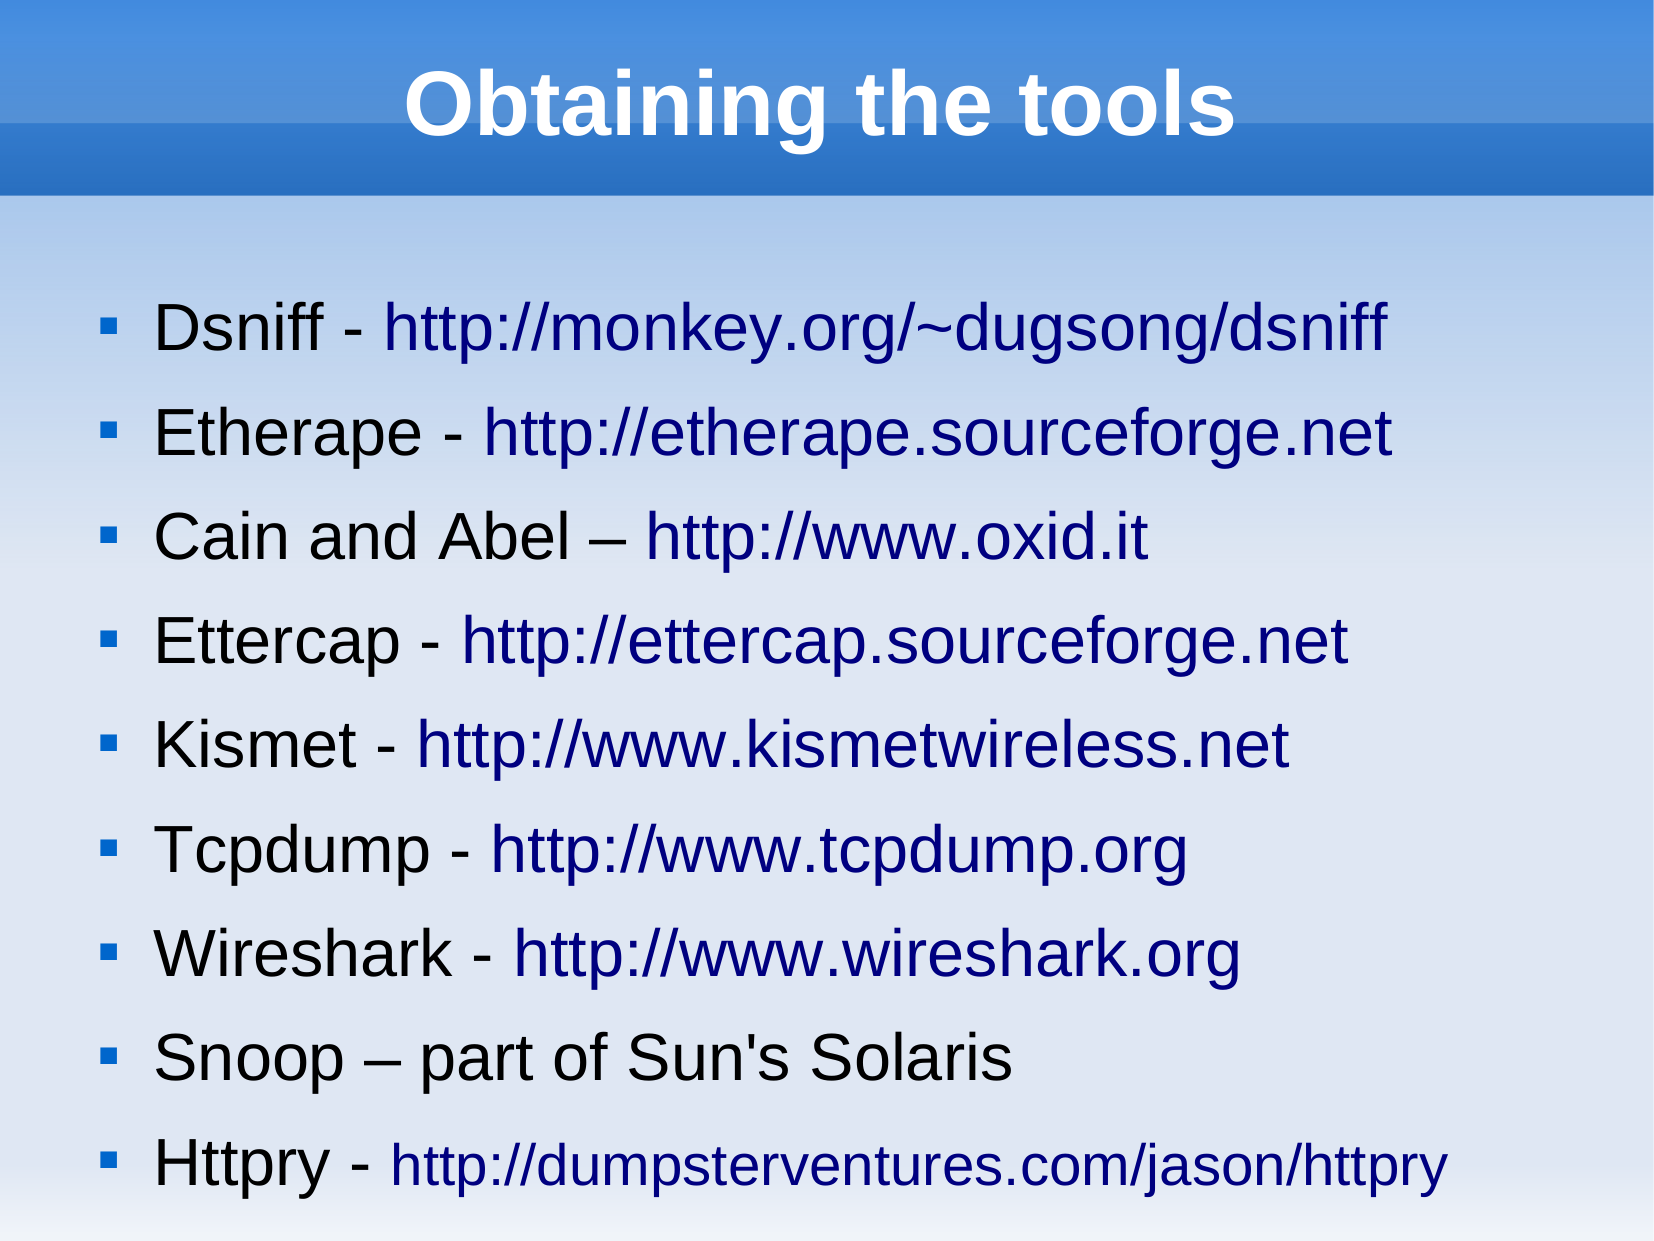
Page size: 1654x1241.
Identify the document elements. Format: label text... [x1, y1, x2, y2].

title Obtaining the tools [76, 7, 1565, 200]
picture [0, 0, 1654, 1241]
list Dsniff - http://monkey.org/~dugsong/dsniff Etherape - http://etherape.sourceforge.net Cain and Abel – http://www.oxid.it Ettercap - http://ettercap.sourceforge.net Kismet - http://www.kismetwireless.net Tcpdump - http://www.tcpdump.org Wireshark - http://www.wireshark.org Snoop – part of Sun's Solaris Httpry - http://dumpsterventures.com/jason/httpry [82, 290, 1571, 1200]
